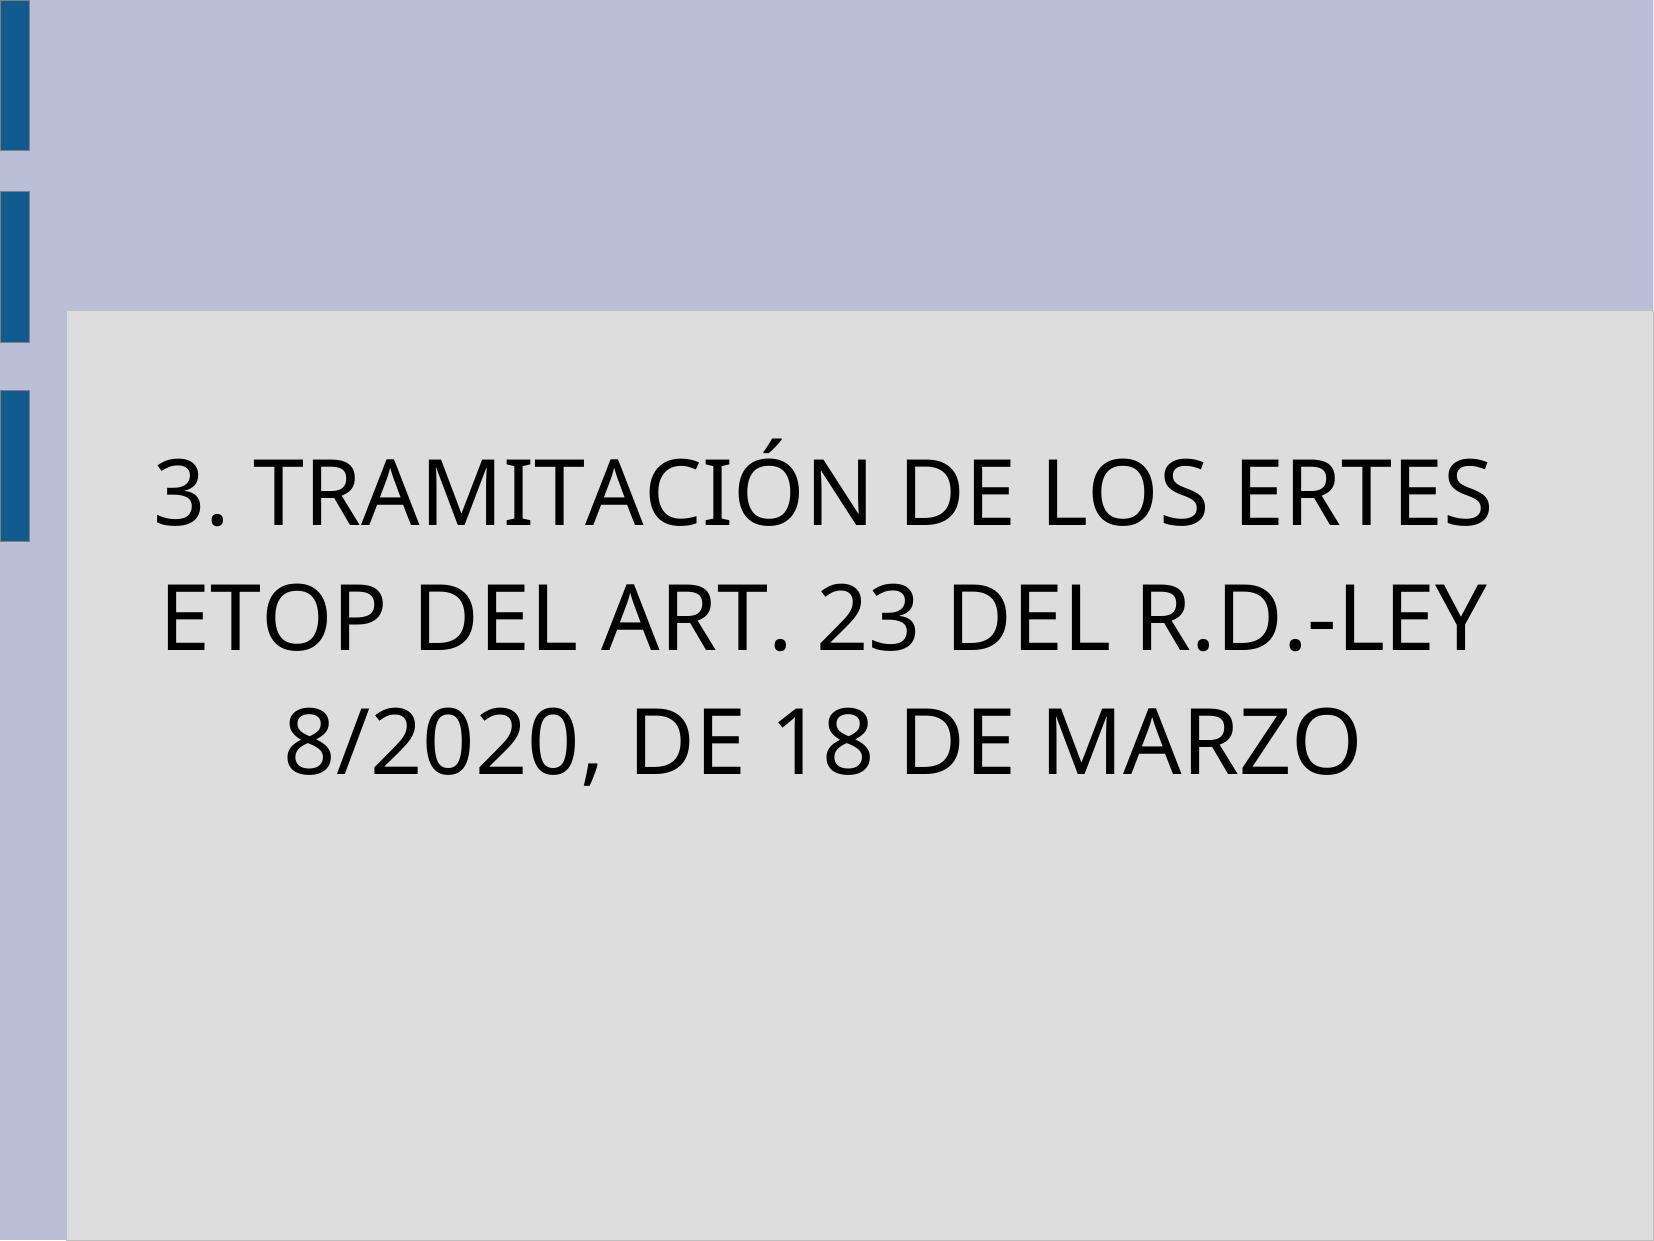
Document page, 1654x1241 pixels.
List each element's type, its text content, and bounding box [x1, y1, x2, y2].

title 3. TRAMITACIÓN DE LOS ERTES ETOP DEL ART. 23 DEL R.D.-LEY 8/2020, DE 18 DE MARZO [118, 445, 1531, 784]
